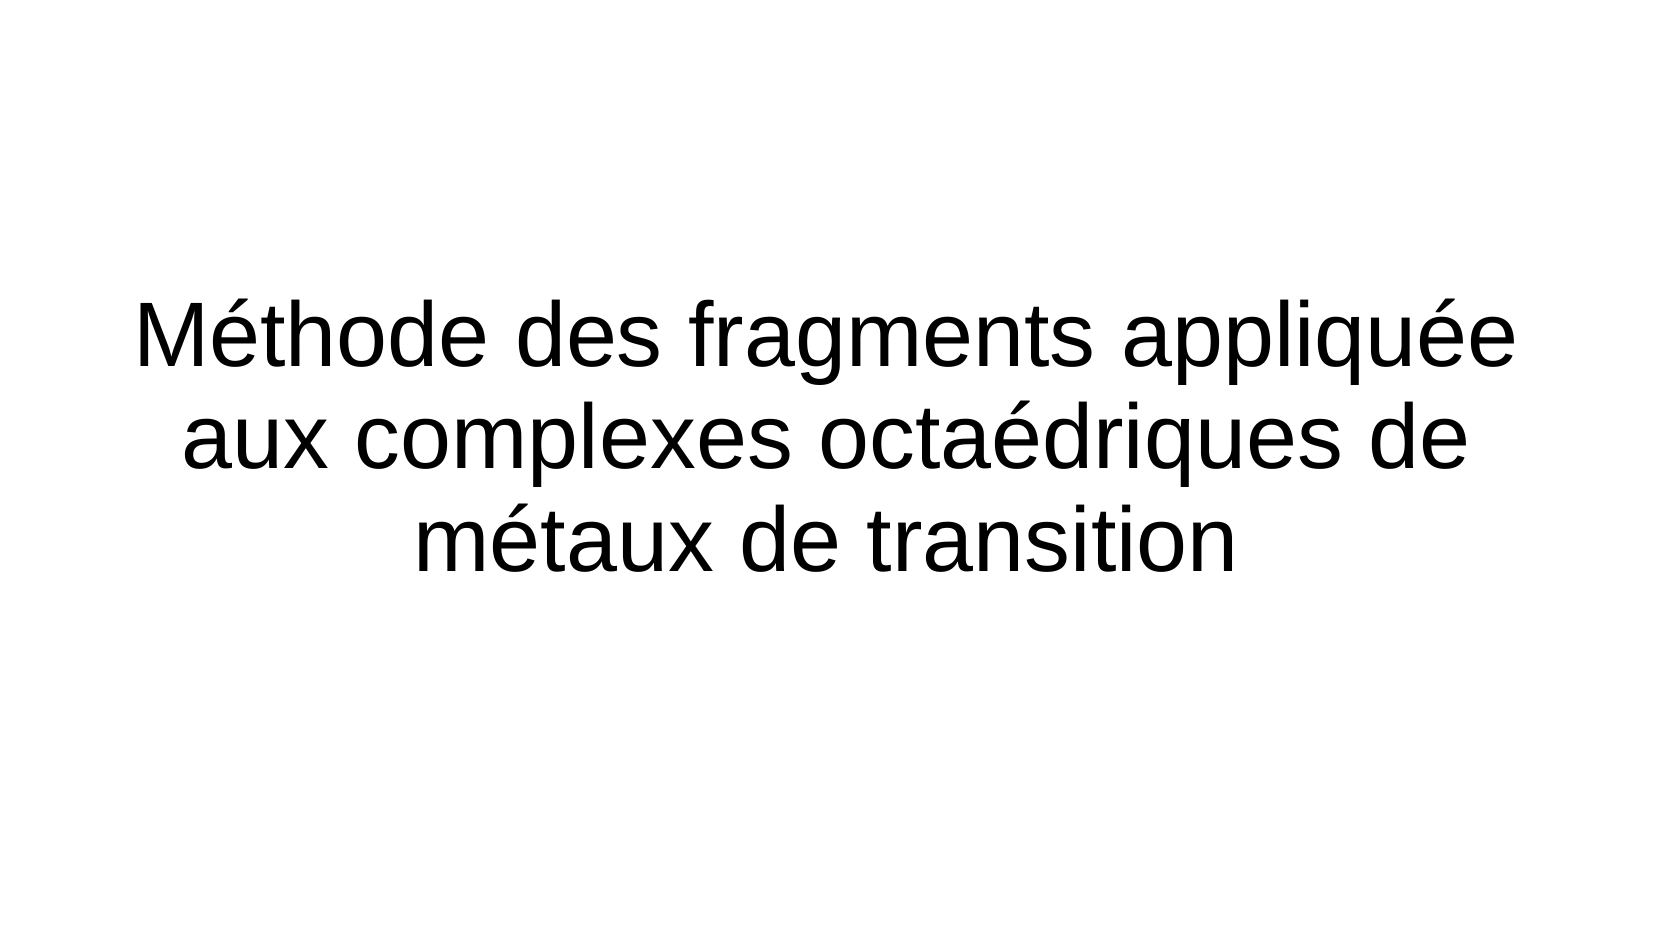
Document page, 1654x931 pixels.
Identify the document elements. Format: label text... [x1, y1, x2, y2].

title Méthode des fragments appliquée aux complexes octaédriques de métaux de transition [82, 282, 1571, 591]
